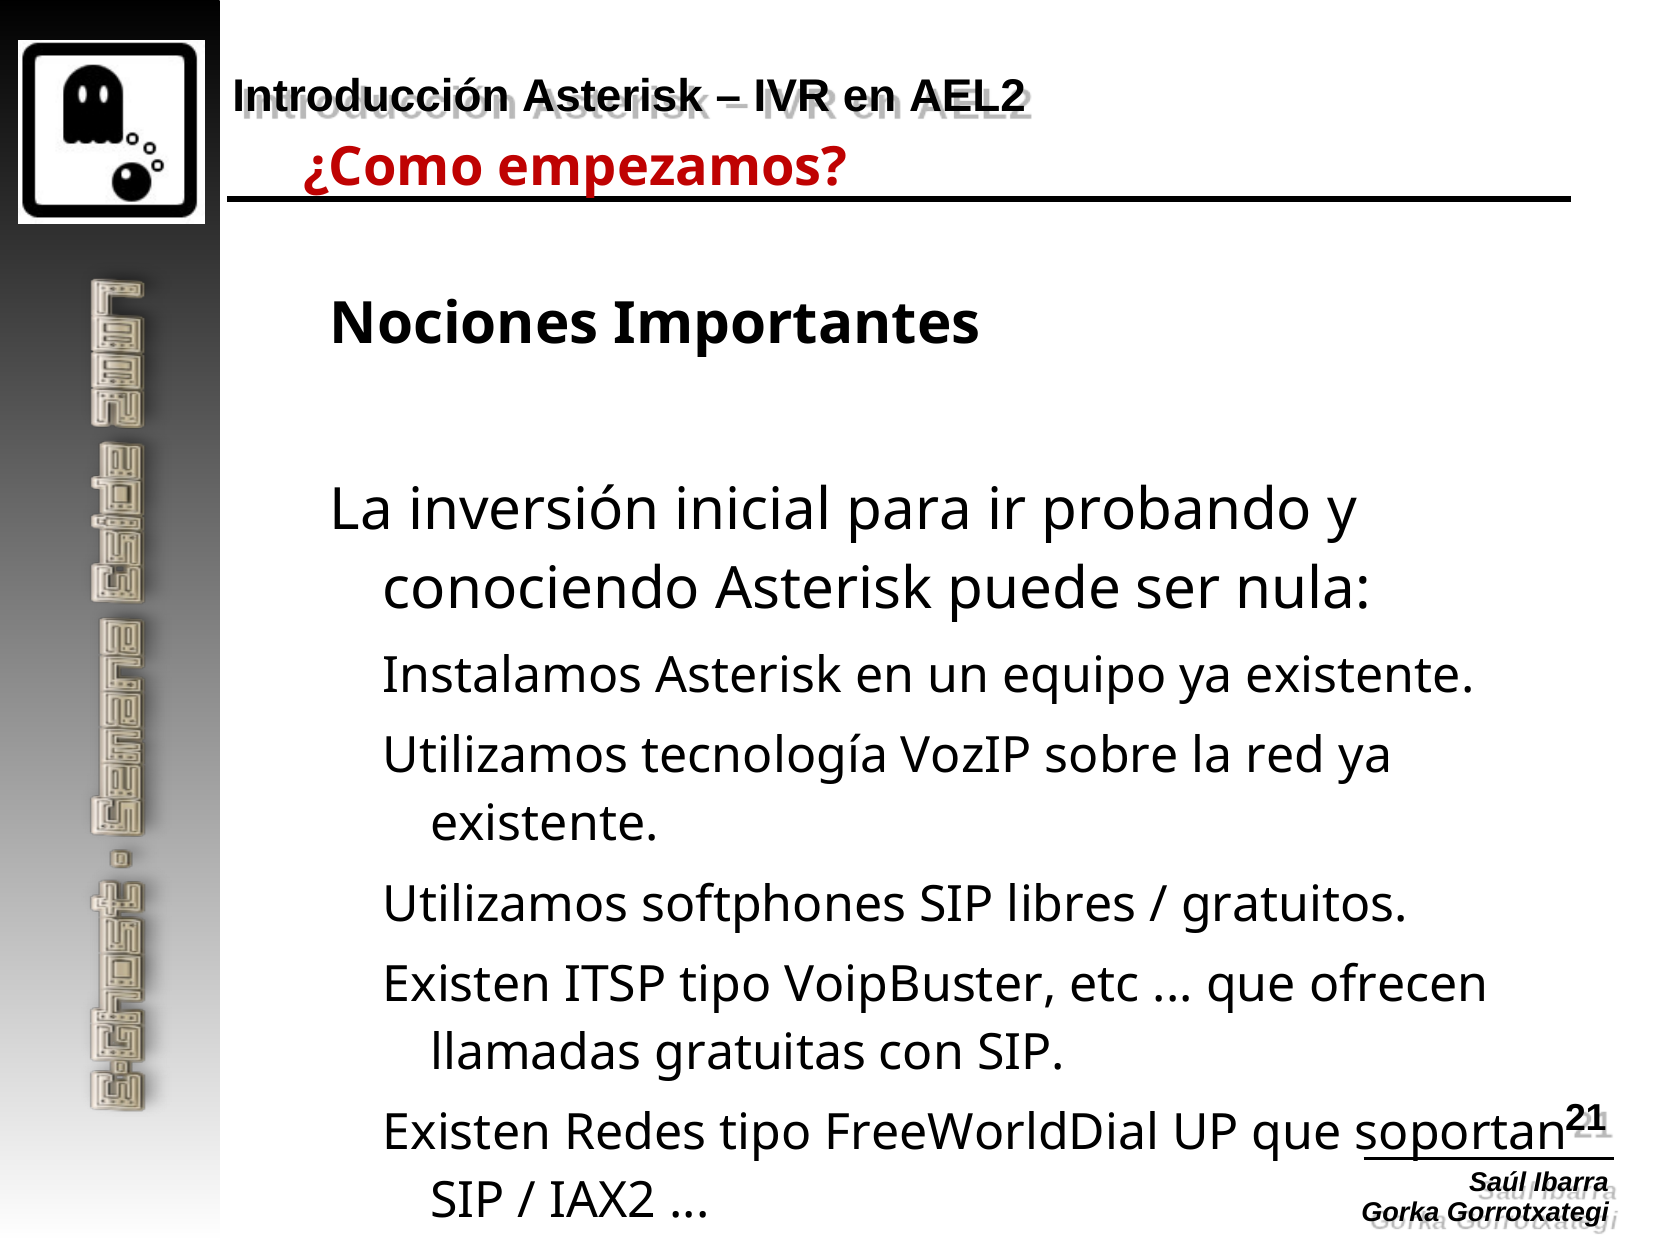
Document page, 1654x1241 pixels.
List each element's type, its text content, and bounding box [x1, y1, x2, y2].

picture [18, 40, 205, 224]
picture [51, 250, 180, 1122]
title ¿Como empezamos? [303, 125, 1624, 204]
list Nociones Importantes La inversión inicial para ir probando y conociendo Asterisk puede ser nula: Instalamos Asterisk en un equipo ya existente. Utilizamos tecnología VozIP sobre la red ya existente. Utilizamos softphones SIP libres / gratuitos. Existen ITSP tipo VoipBuster, etc ... que ofrecen llamadas gratuitas con SIP. Existen Redes tipo FreeWorldDial UP que soportan SIP / IAX2 ... [312, 281, 1625, 1241]
